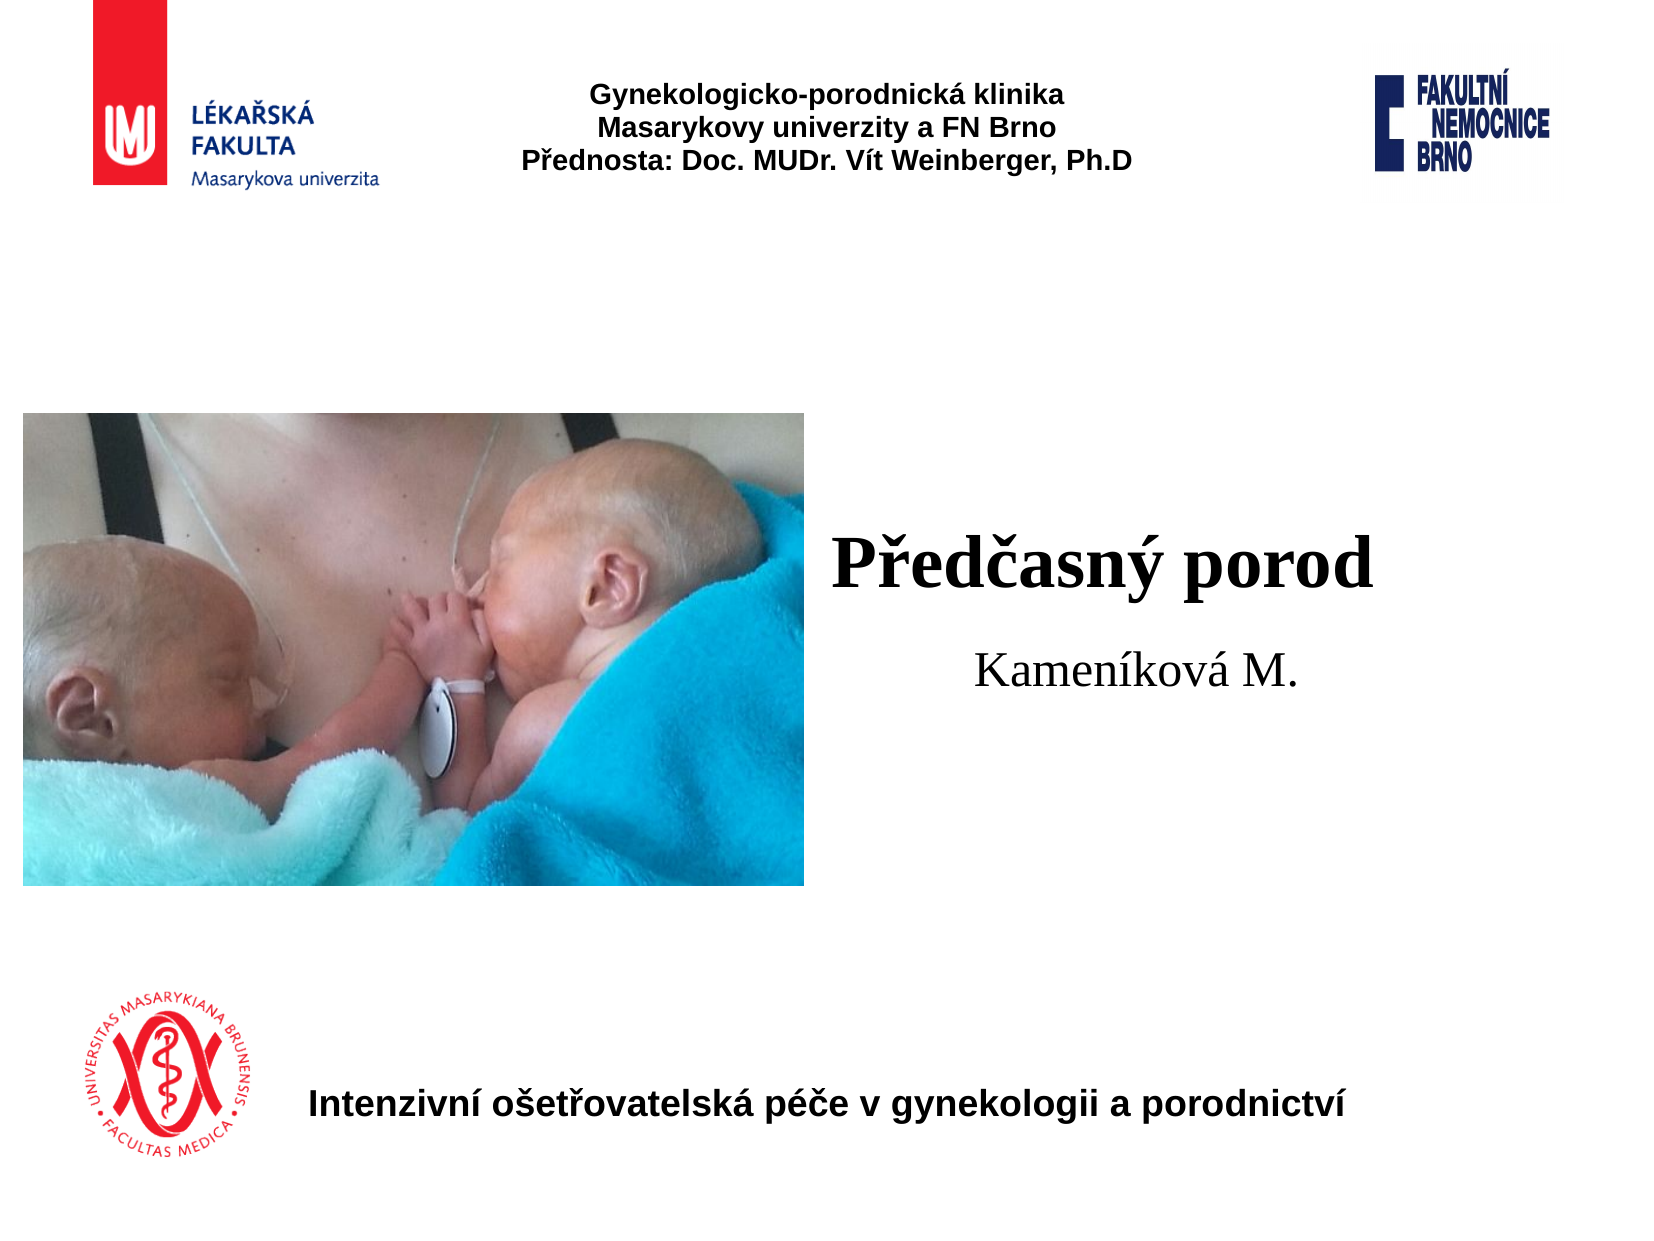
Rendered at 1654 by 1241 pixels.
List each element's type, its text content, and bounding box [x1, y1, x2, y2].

picture [23, 413, 124, 886]
subtitle Předčasný porod Kameníková M. [124, 110, 1530, 1103]
text_box Gynekologicko-porodnická klinika Masarykovy univerzity a FN Brno Přednosta: Doc. MUDr. Vít Weinberger, Ph.D [460, 70, 1194, 110]
chart [1360, 43, 1564, 203]
text_box Intenzivní ošetřovatelská péče v gynekologii a porodnictví [289, 1103, 1365, 1186]
